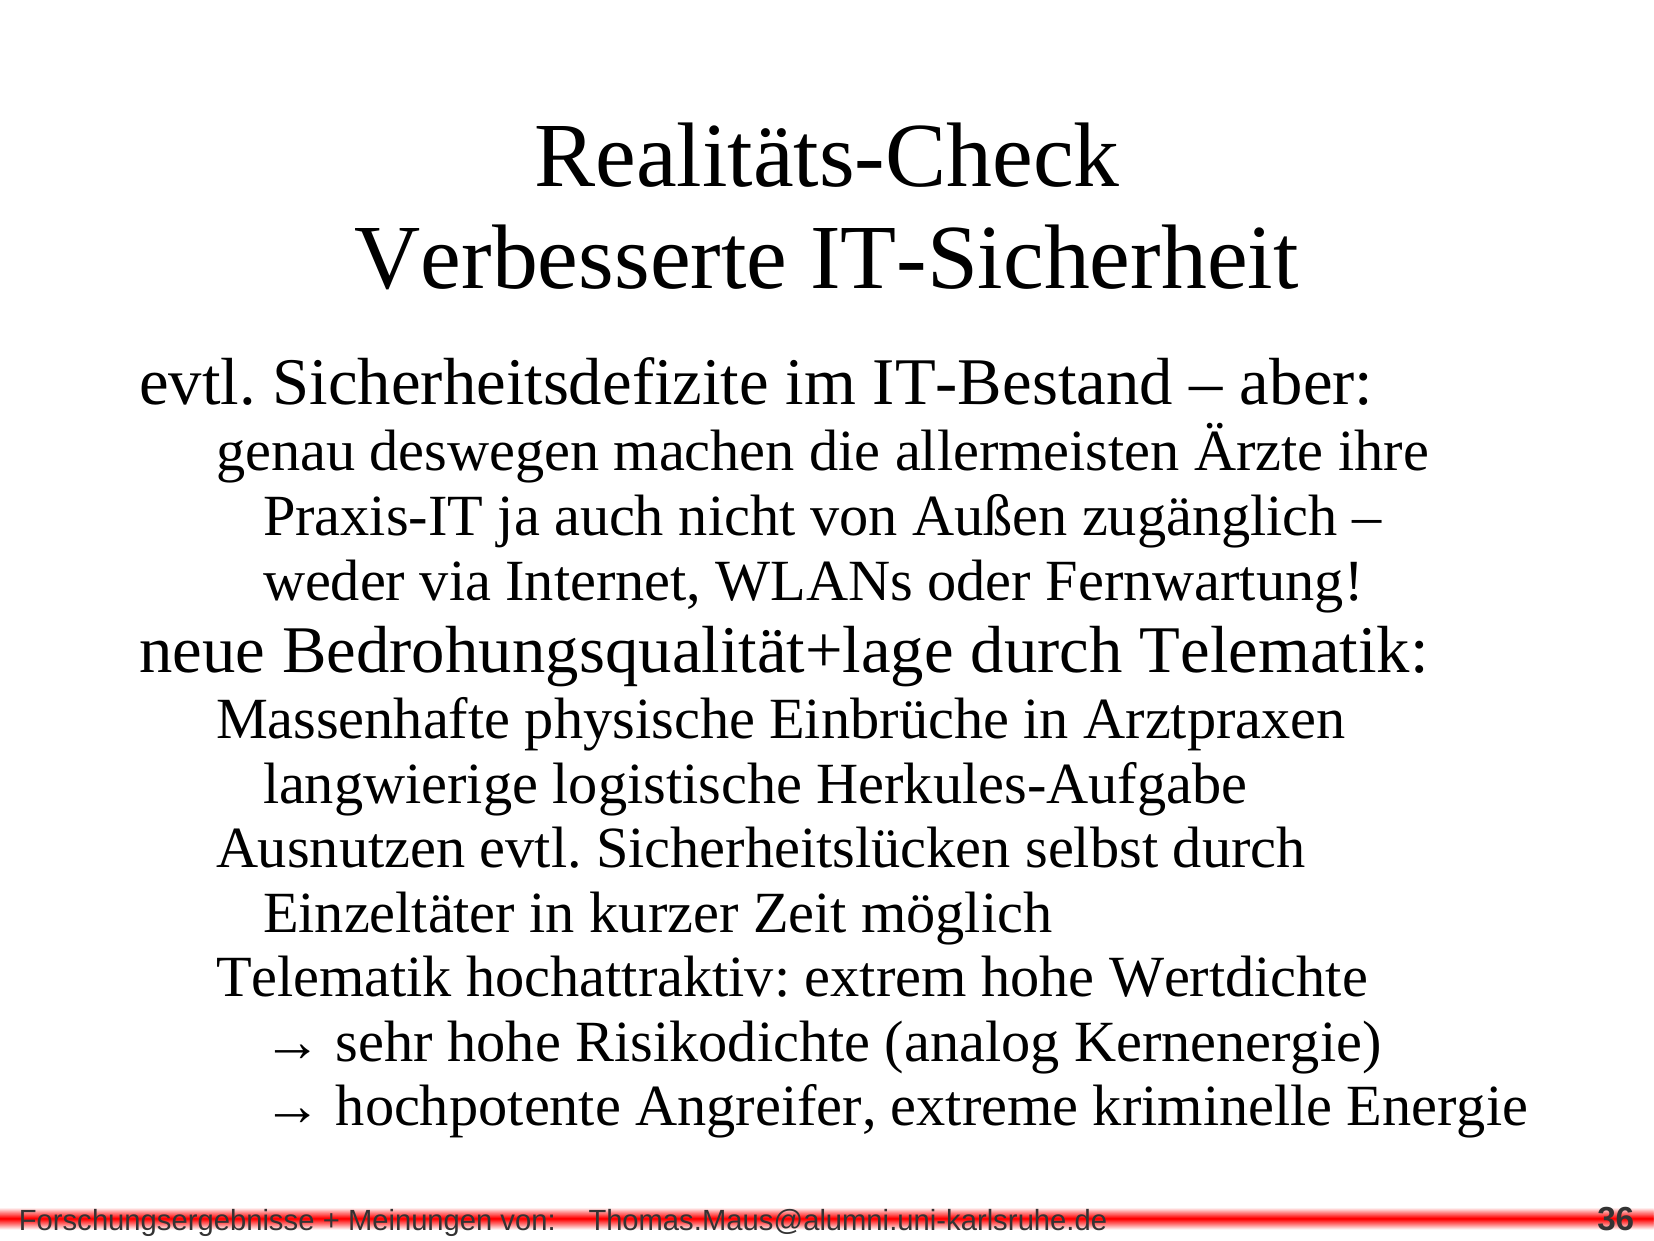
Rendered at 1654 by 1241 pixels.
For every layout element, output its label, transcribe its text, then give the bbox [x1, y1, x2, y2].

list evtl. Sicherheitsdefizite im IT-Bestand – aber: genau deswegen machen die allermeisten Ärzte ihre Praxis-IT ja auch nicht von Außen zugänglich – weder via Internet, WLANs oder Fernwartung! neue Bedrohungsqualität+lage durch Telematik: Massenhafte physische Einbrüche in Arztpraxen langwierige logistische Herkules-Aufgabe Ausnutzen evtl. Sicherheitslücken selbst durch Einzeltäter in kurzer Zeit möglich Telematik hochattraktiv: extrem hohe Wertdichte → sehr hohe Risikodichte (analog Kernenergie) → hochpotente Angreifer, extreme kriminelle Energie [121, 344, 1534, 1212]
title Realitäts-Check Verbesserte IT-Sicherheit [121, 95, 1534, 318]
